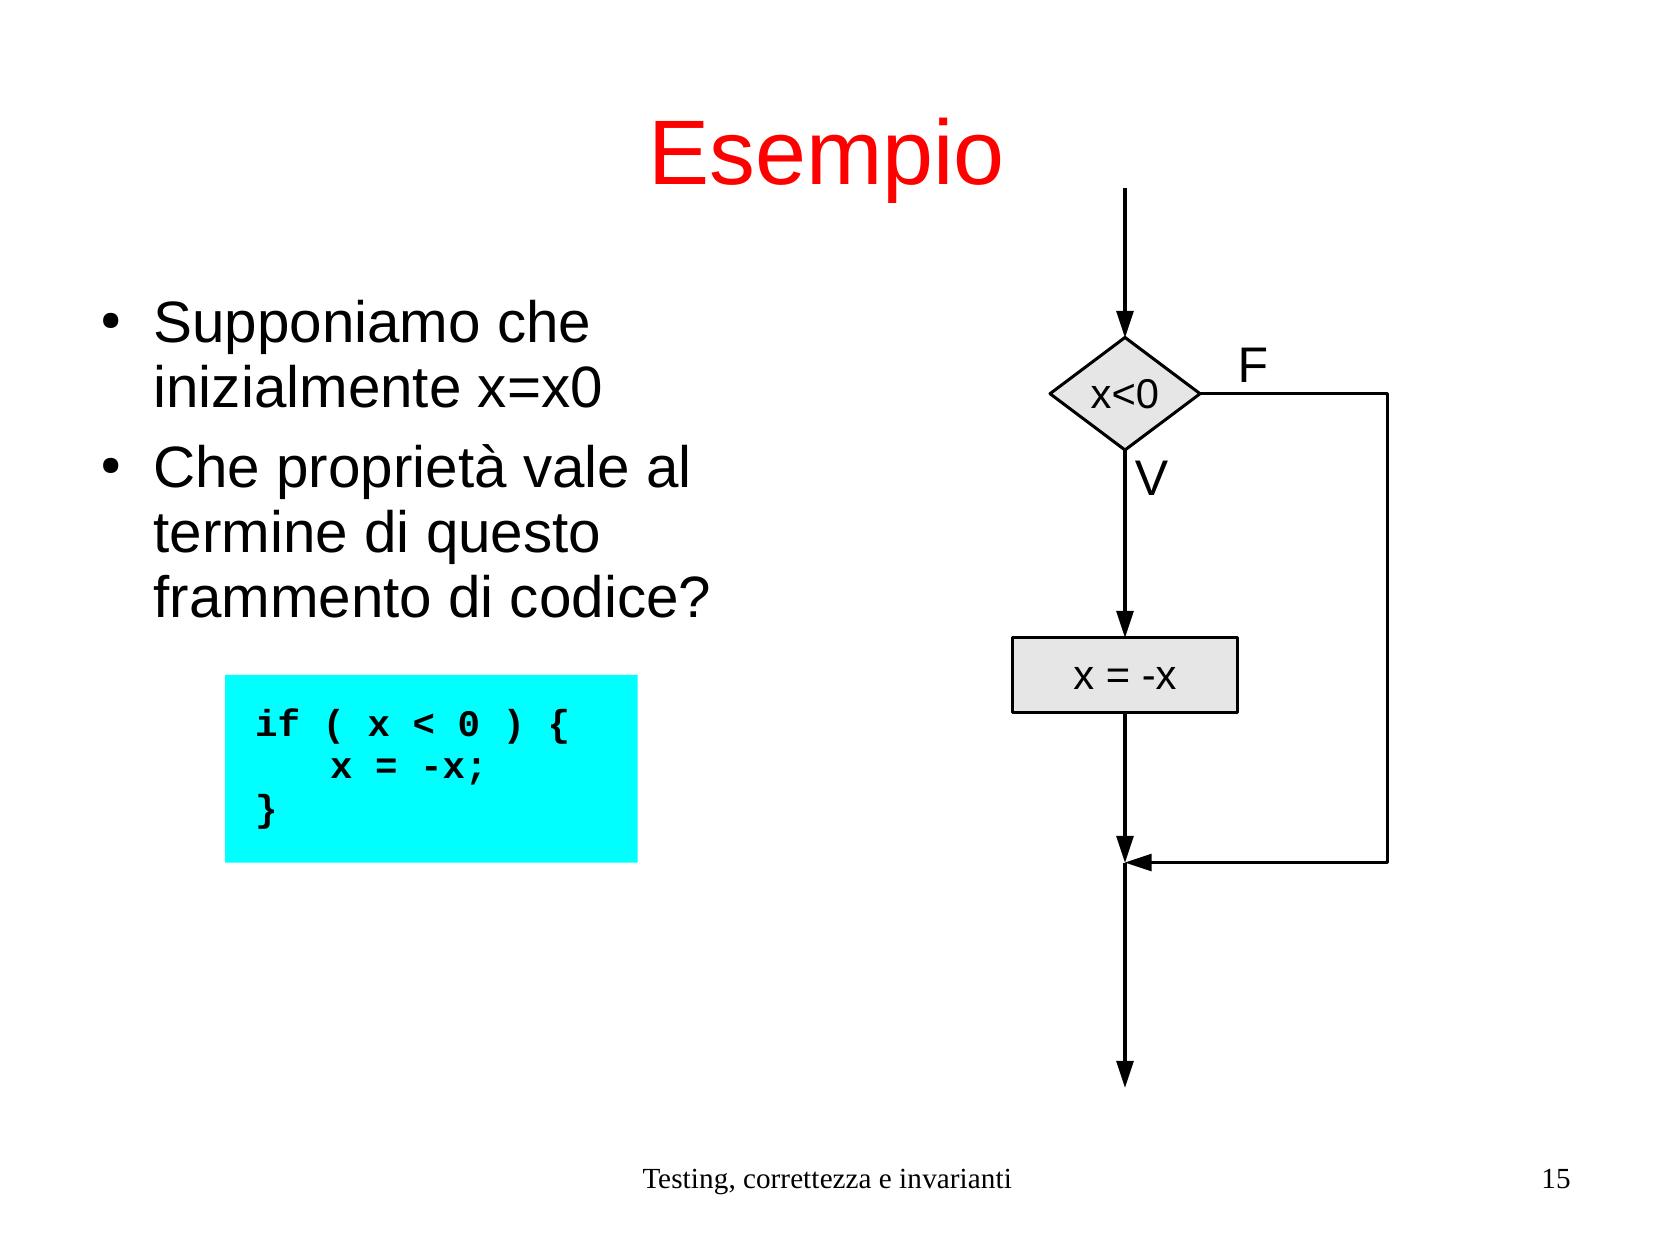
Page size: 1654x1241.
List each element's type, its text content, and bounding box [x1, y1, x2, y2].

list Supponiamo che inizialmente x=x0 Che proprietà vale al termine di questo frammento di codice? [82, 290, 751, 1126]
text_box x<0 [1050, 338, 1200, 450]
text_box x = -x [1012, 637, 1238, 713]
text_box if ( x < 0 ) { x = -x; } [225, 674, 638, 863]
title Esempio [82, 49, 1571, 257]
text_box V [1135, 450, 1169, 506]
text_box F [1237, 337, 1269, 394]
